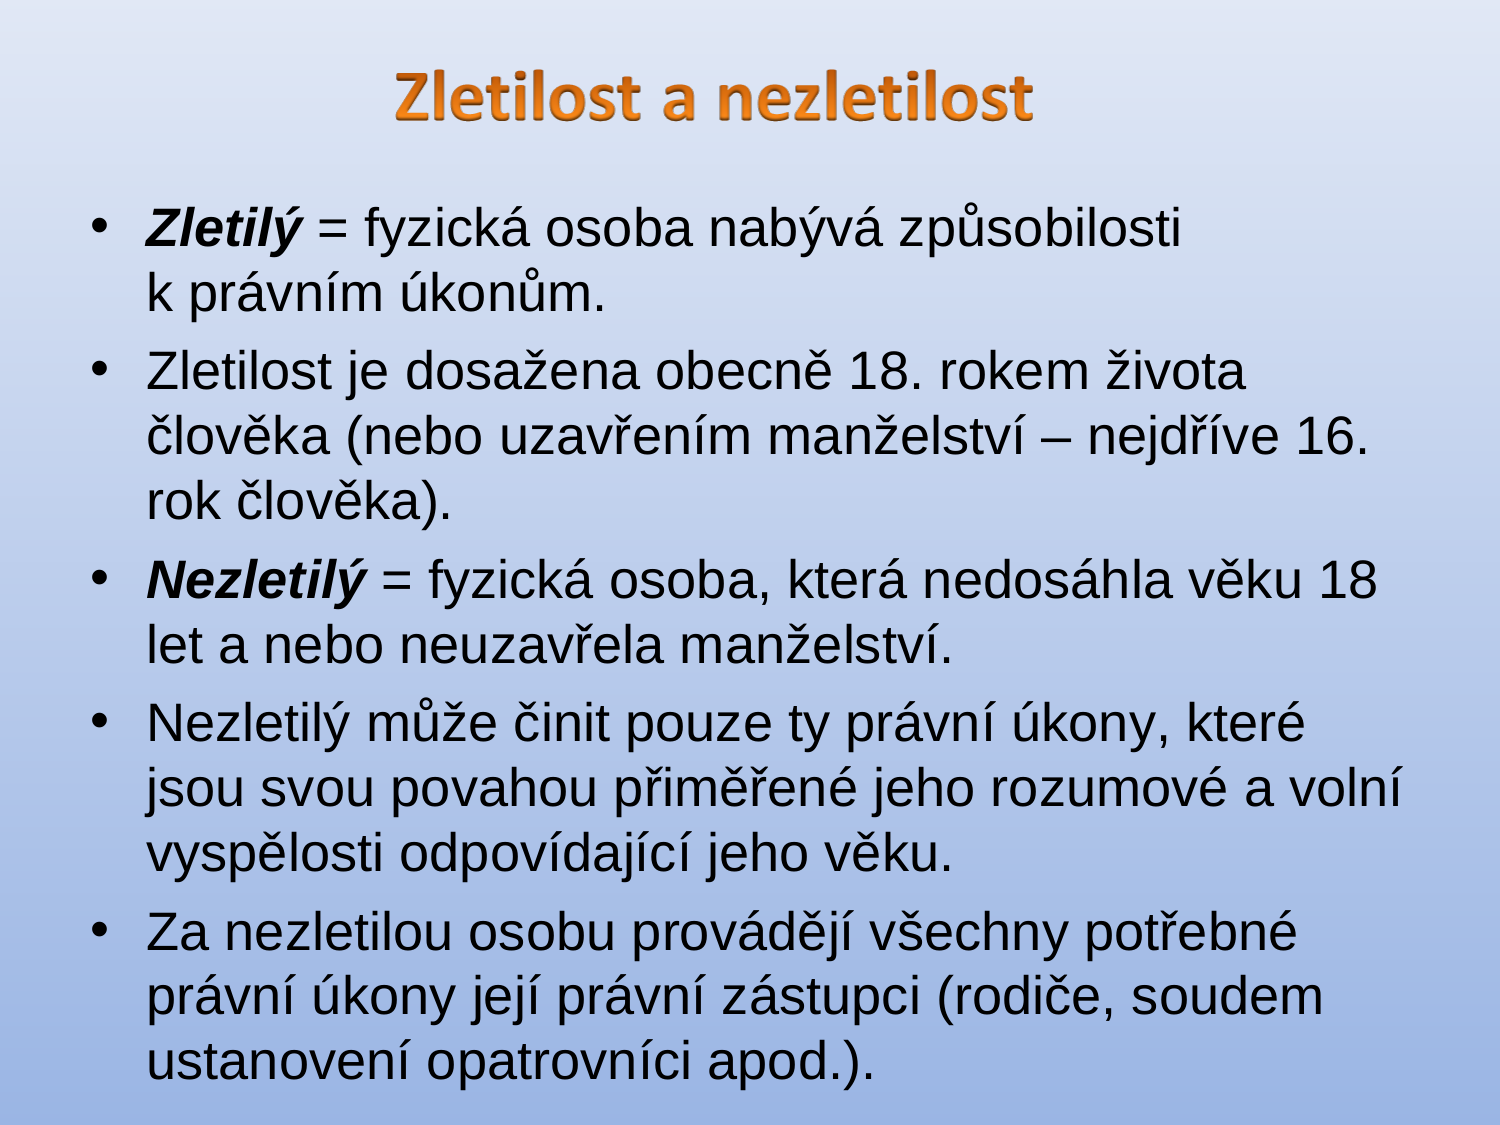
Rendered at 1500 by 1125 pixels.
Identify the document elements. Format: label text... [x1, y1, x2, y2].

list Zletilý = fyzická osoba nabývá způsobilosti k právním úkonům. Zletilost je dosažena obecně 18. rokem života člověka (nebo uzavřením manželství – nejdříve 16. rok člověka). Nezletilý = fyzická osoba, která nedosáhla věku 18 let a nebo neuzavřela manželství. Nezletilý může činit pouze ty právní úkony, které jsou svou povahou přiměřené jeho rozumové a volní vyspělosti odpovídající jeho věku. Za nezletilou osobu provádějí všechny potřebné právní úkony její právní zástupci (rodiče, soudem ustanovení opatrovníci apod.). [75, 184, 1426, 1099]
picture [135, 28, 1293, 186]
